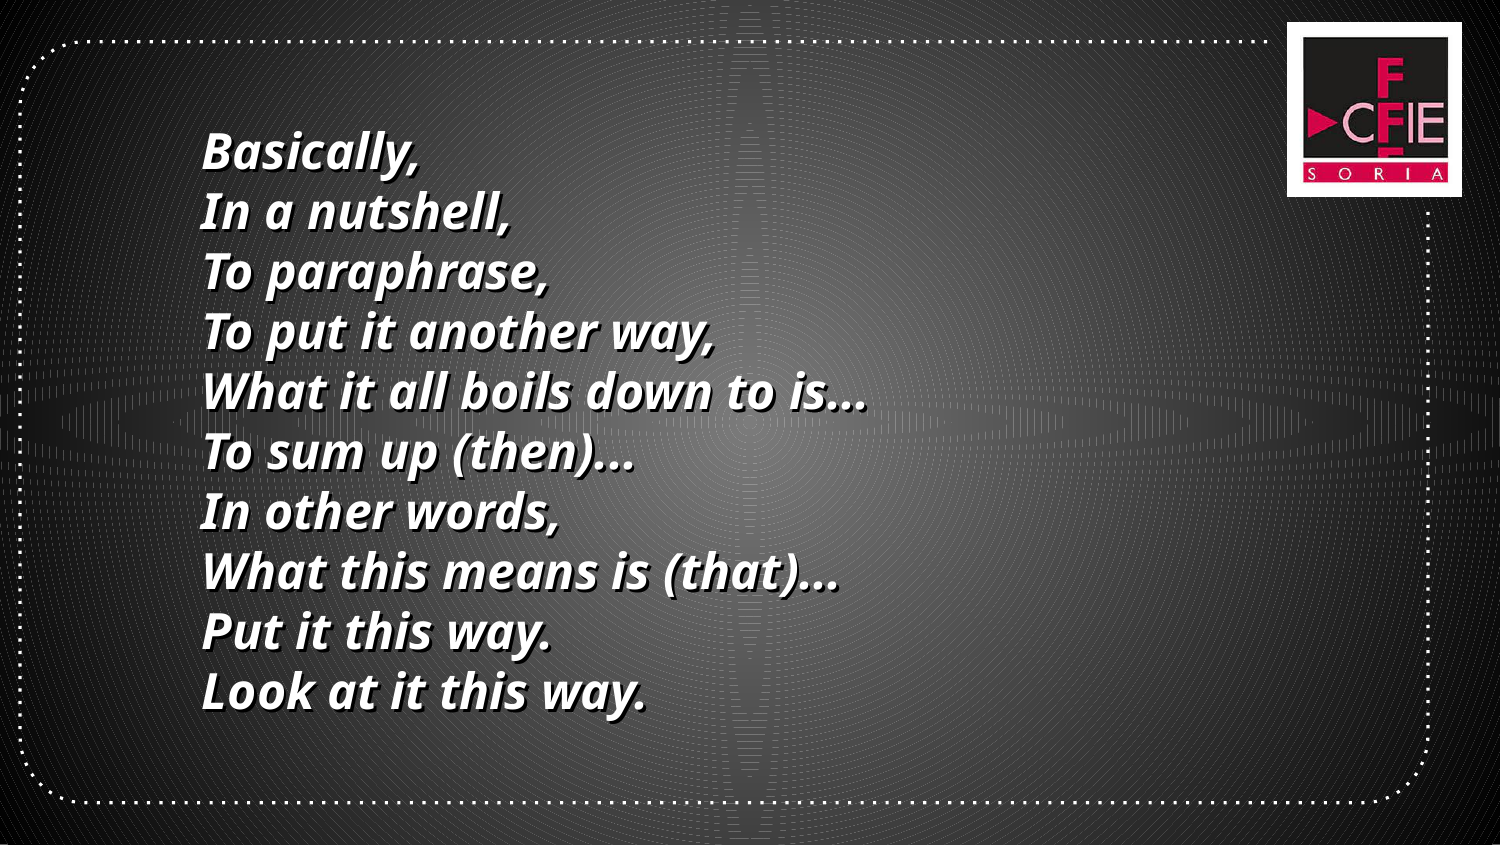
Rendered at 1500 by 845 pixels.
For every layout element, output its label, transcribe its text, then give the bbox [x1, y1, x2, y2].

picture [1287, 22, 1462, 197]
text_box Basically, In a nutshell, To paraphrase, To put it another way, What it all boils down to is... To sum up (then)... In other words, What this means is (that)... Put it this way. Look at it this way. [186, 72, 1262, 734]
